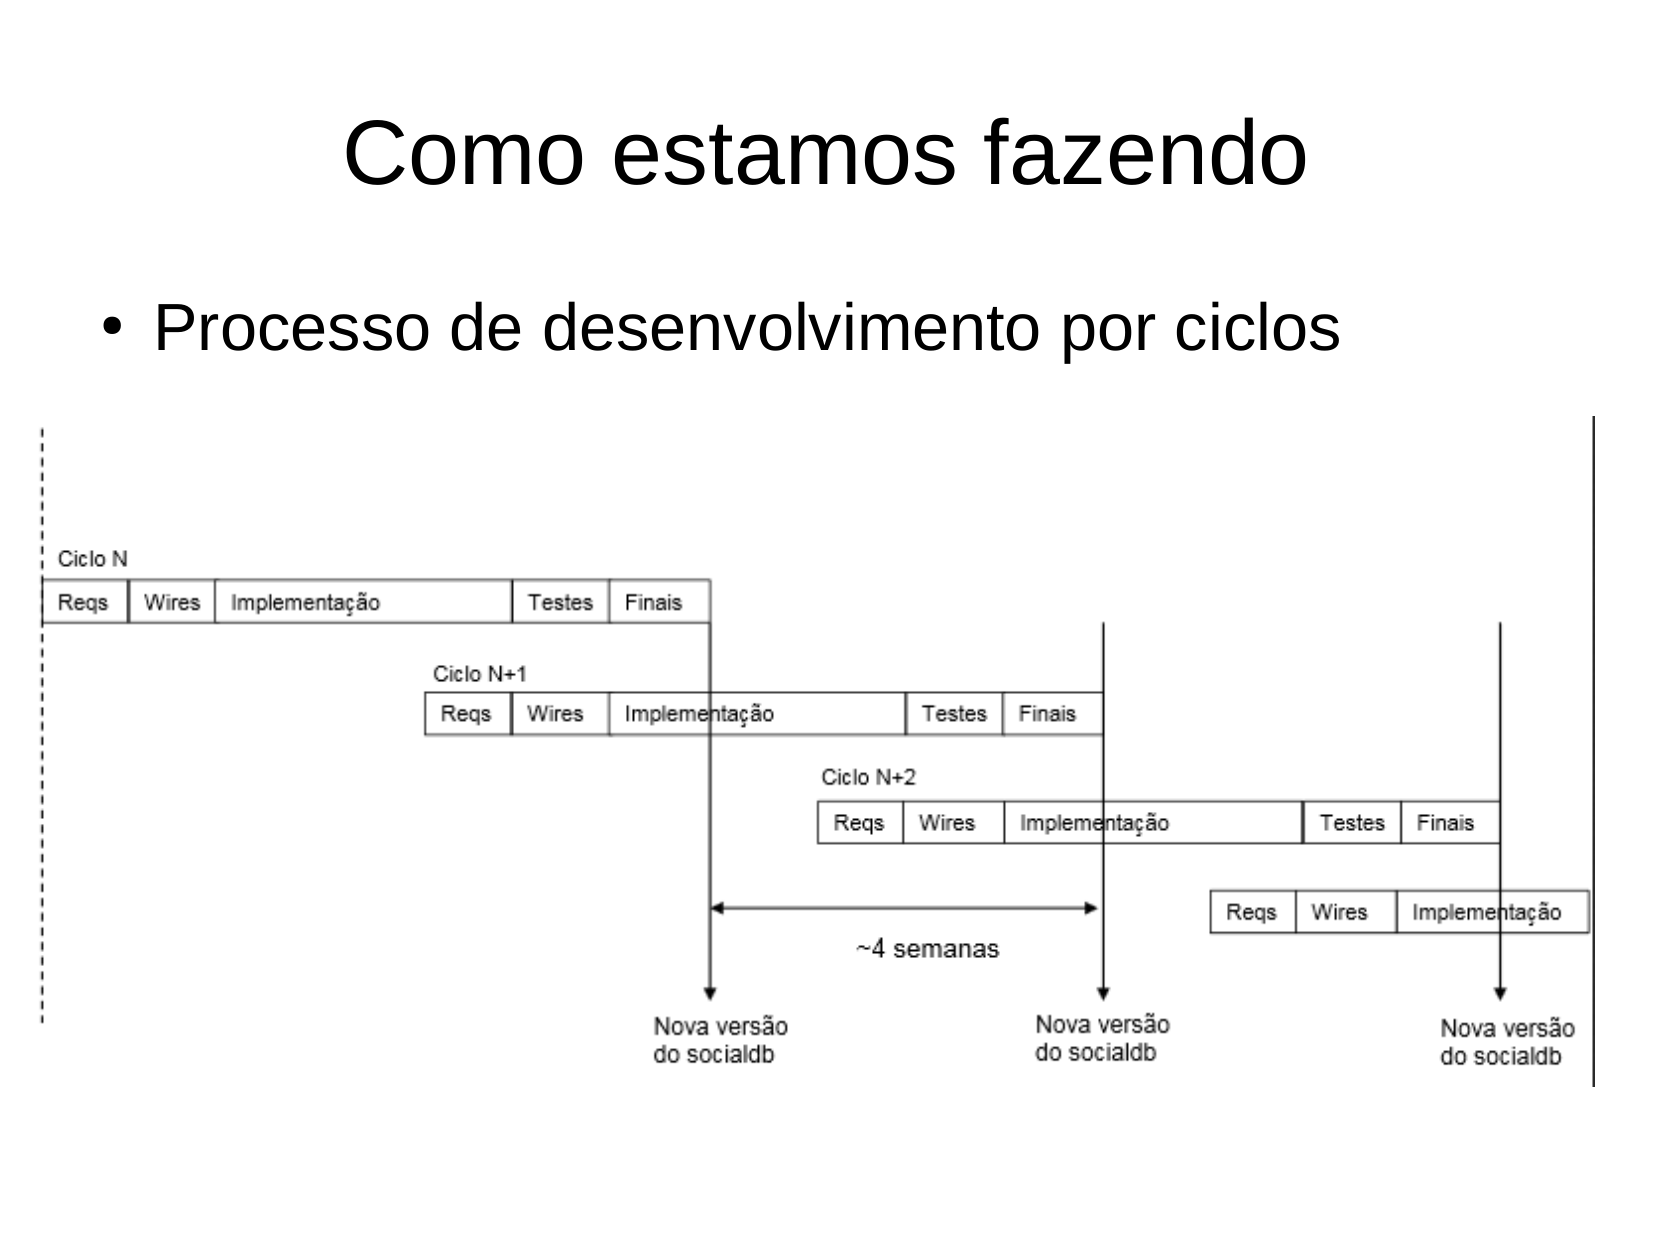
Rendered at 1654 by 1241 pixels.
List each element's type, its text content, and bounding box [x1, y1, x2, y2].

list Processo de desenvolvimento por ciclos [82, 290, 1571, 416]
title Como estamos fazendo [82, 49, 1571, 257]
picture [26, 416, 1595, 1087]
